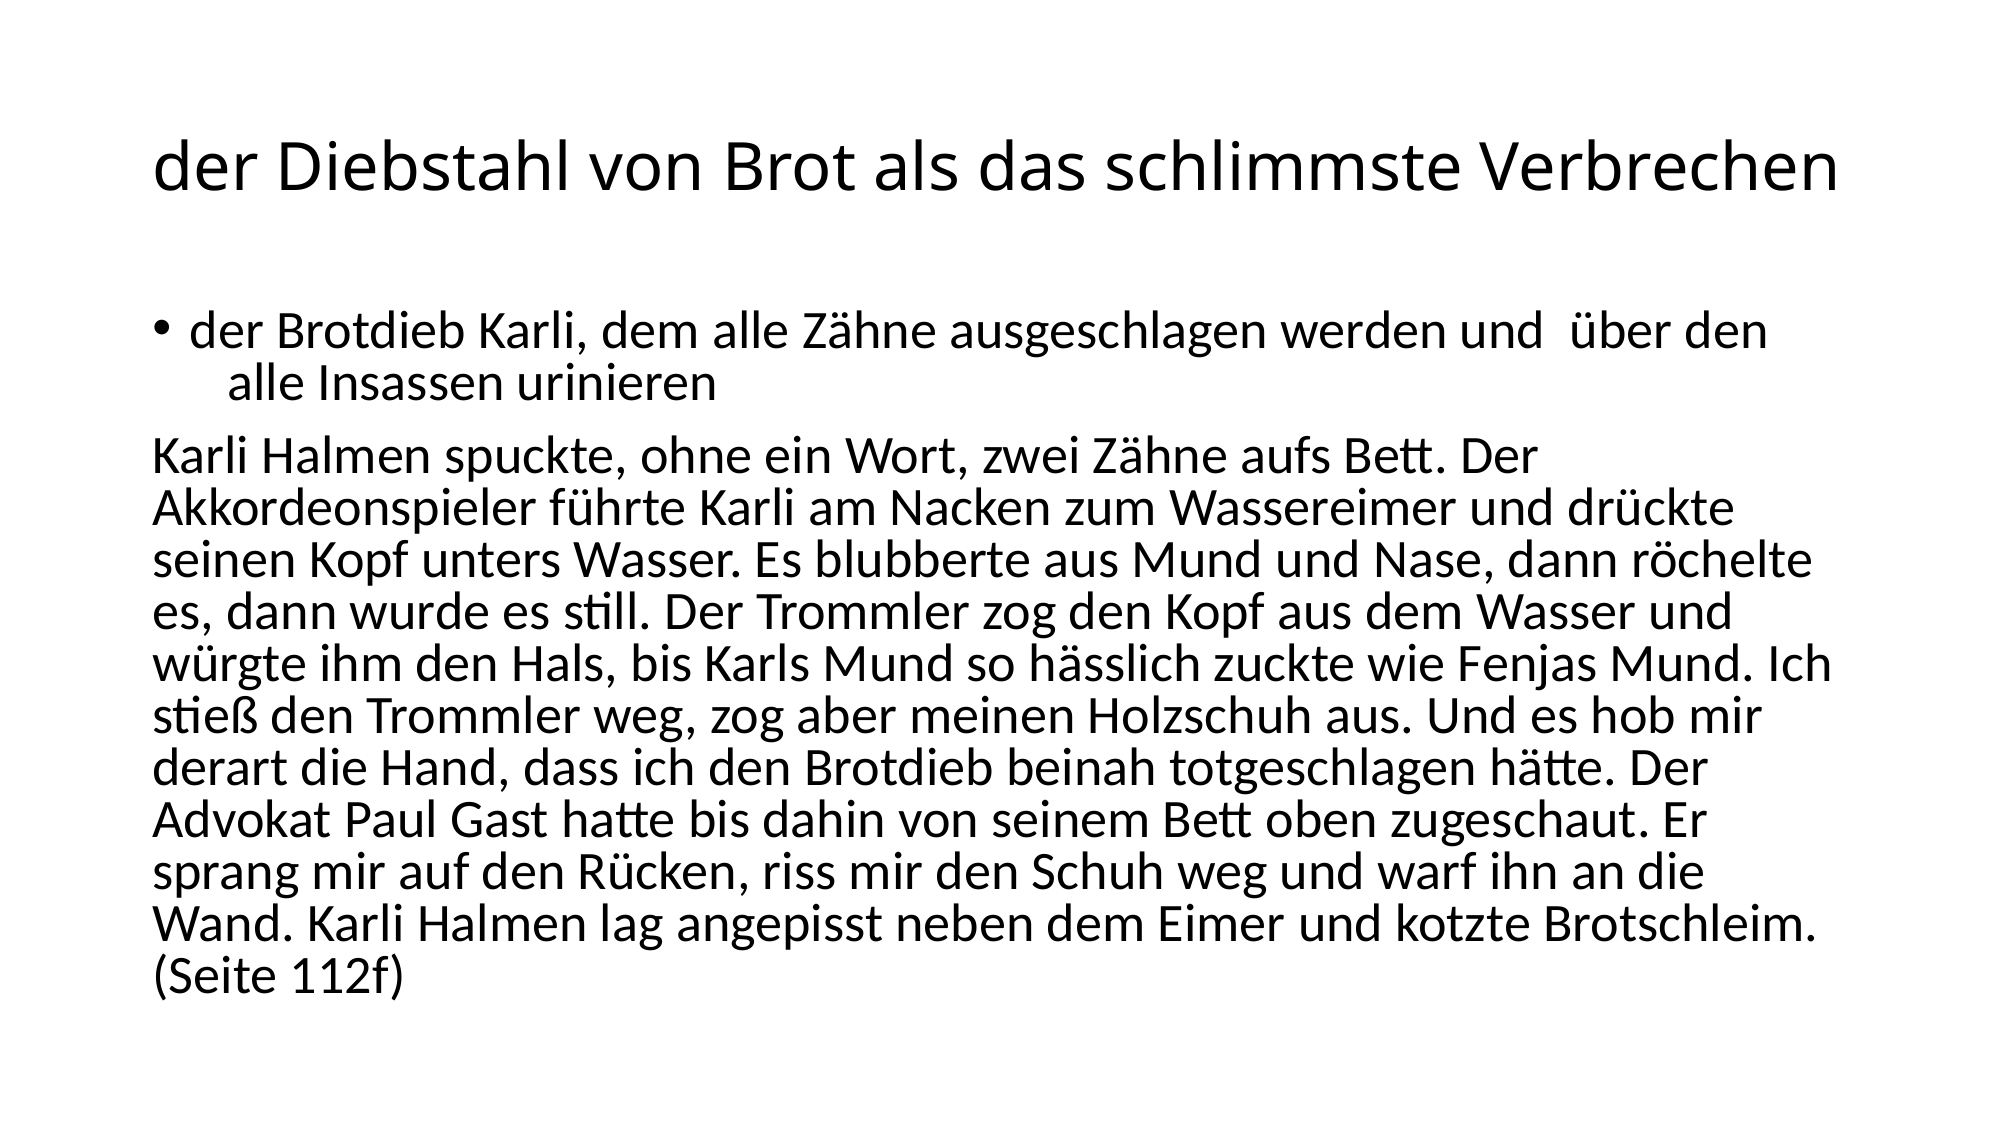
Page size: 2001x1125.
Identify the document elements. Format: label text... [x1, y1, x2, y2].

list der Brotdieb Karli, dem alle Zähne ausgeschlagen werden und über den alle Insassen urinieren Karli Halmen spuckte, ohne ein Wort, zwei Zähne aufs Bett. Der Akkordeonspieler führte Karli am Nacken zum Wassereimer und drückte seinen Kopf unters Wasser. Es blubberte aus Mund und Nase, dann röchelte es, dann wurde es still. Der Trommler zog den Kopf aus dem Wasser und würgte ihm den Hals, bis Karls Mund so hässlich zuckte wie Fenjas Mund. Ich stieß den Trommler weg, zog aber meinen Holzschuh aus. Und es hob mir derart die Hand, dass ich den Brotdieb beinah totgeschlagen hätte. Der Advokat Paul Gast hatte bis dahin von seinem Bett oben zugeschaut. Er sprang mir auf den Rücken, riss mir den Schuh weg und warf ihn an die Wand. Karli Halmen lag angepisst neben dem Eimer und kotzte Brotschleim. (Seite 112f) [137, 299, 1863, 1014]
title der Diebstahl von Brot als das schlimmste Verbrechen [137, 59, 1863, 278]
